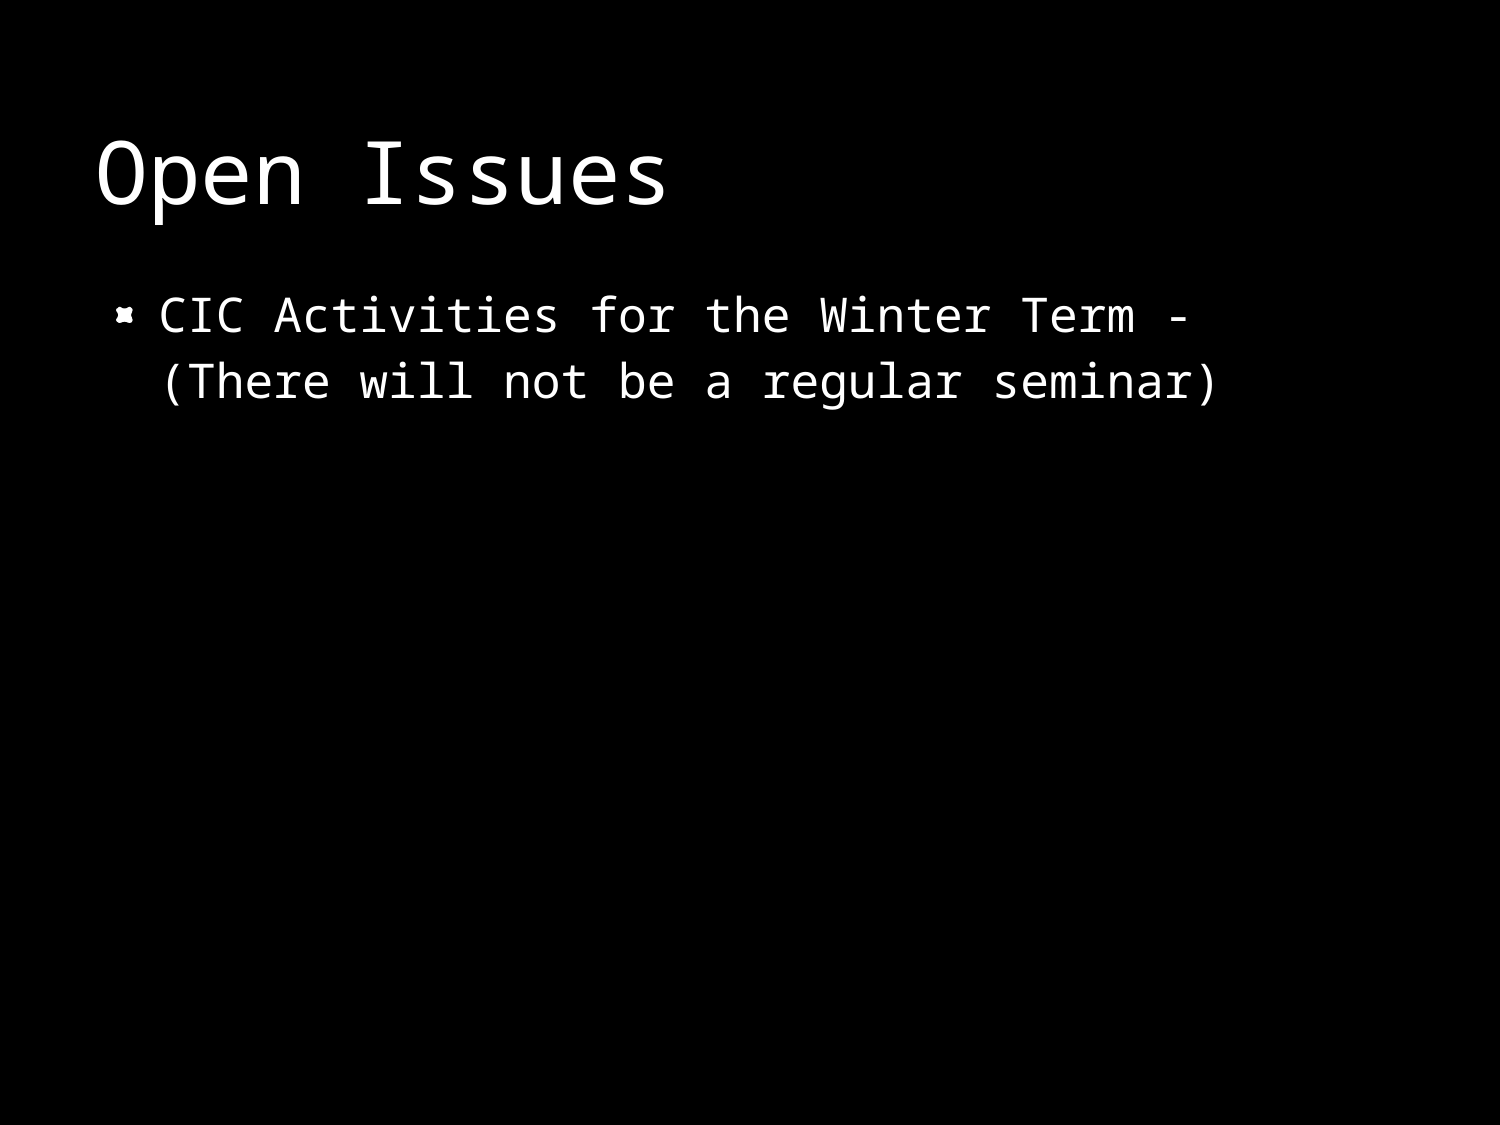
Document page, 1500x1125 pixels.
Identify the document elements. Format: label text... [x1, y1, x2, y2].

title Open Issues [90, 29, 1409, 311]
list CIC Activities for the Winter Term - (There will not be a regular seminar) [111, 260, 1259, 433]
